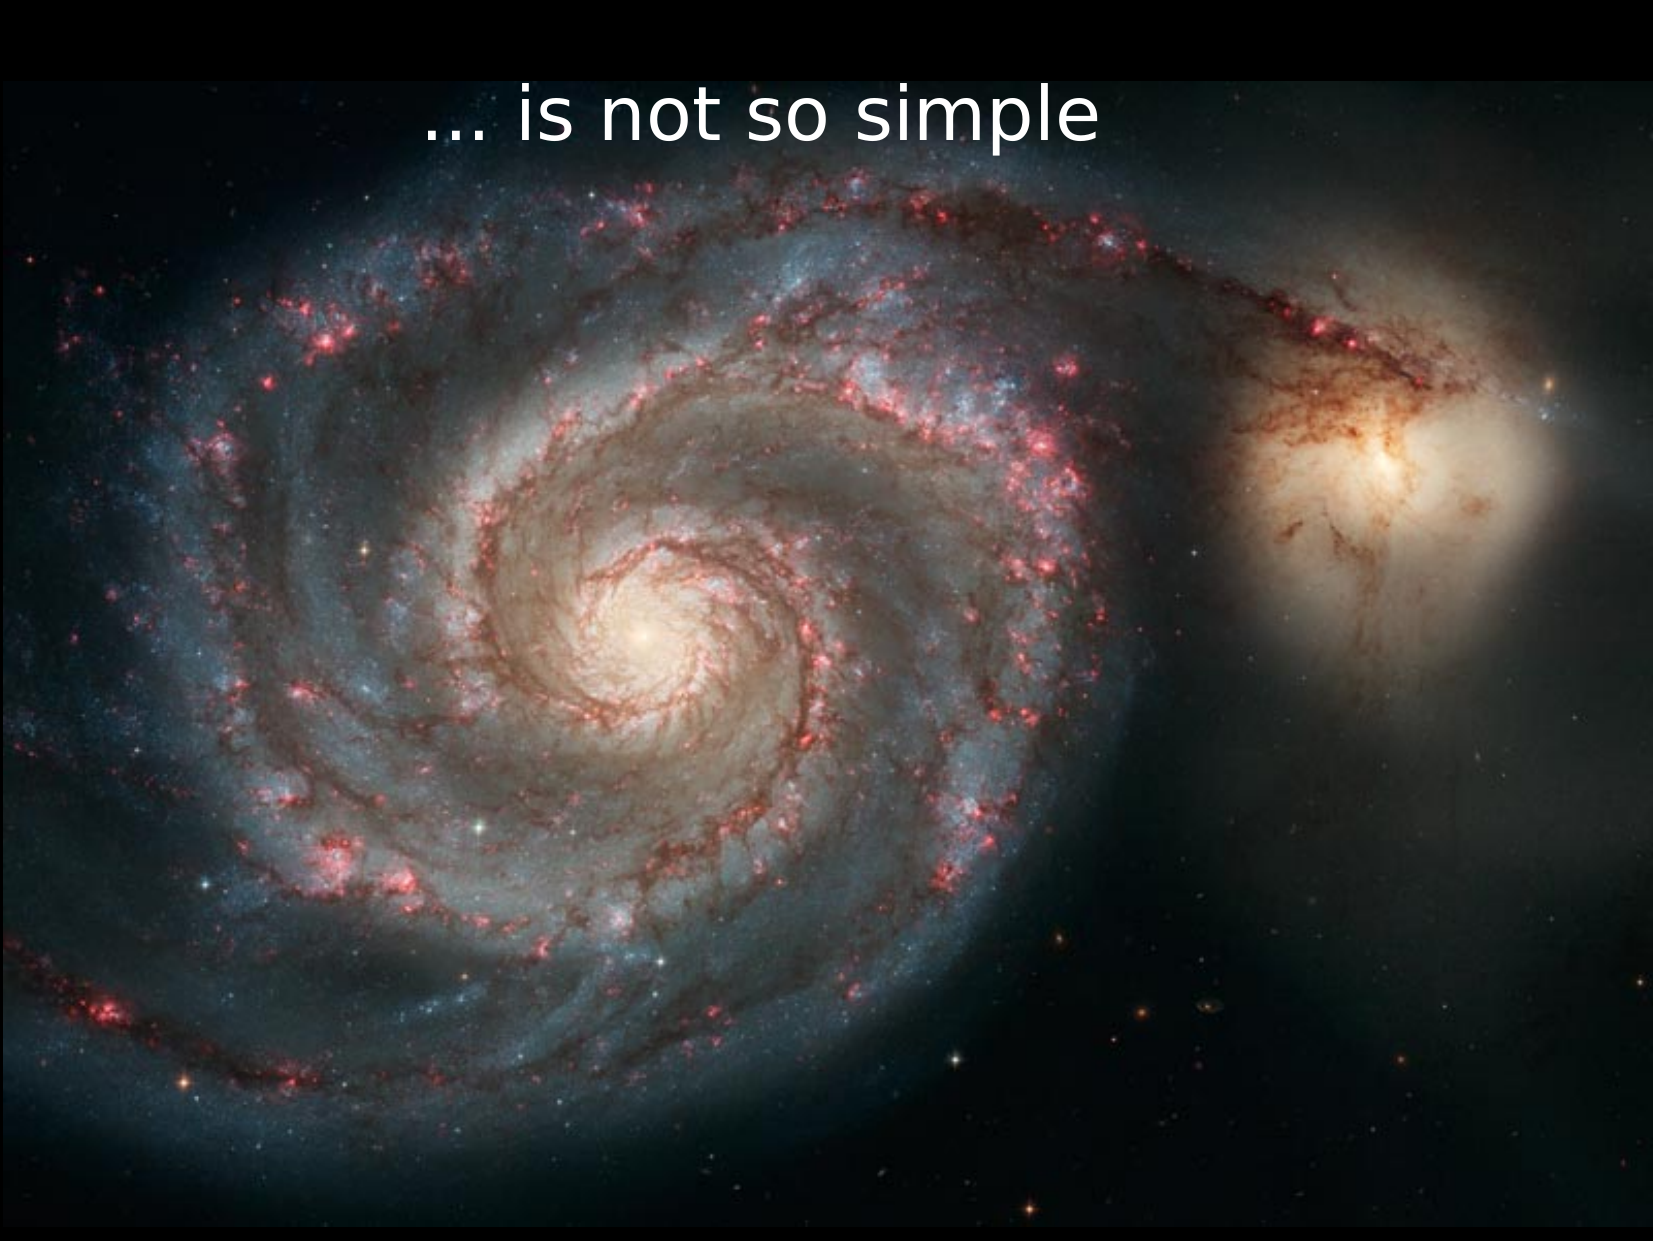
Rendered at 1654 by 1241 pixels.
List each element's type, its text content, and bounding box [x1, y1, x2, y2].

text_box ... is not so simple [405, 63, 1116, 167]
picture [3, 81, 1653, 1227]
